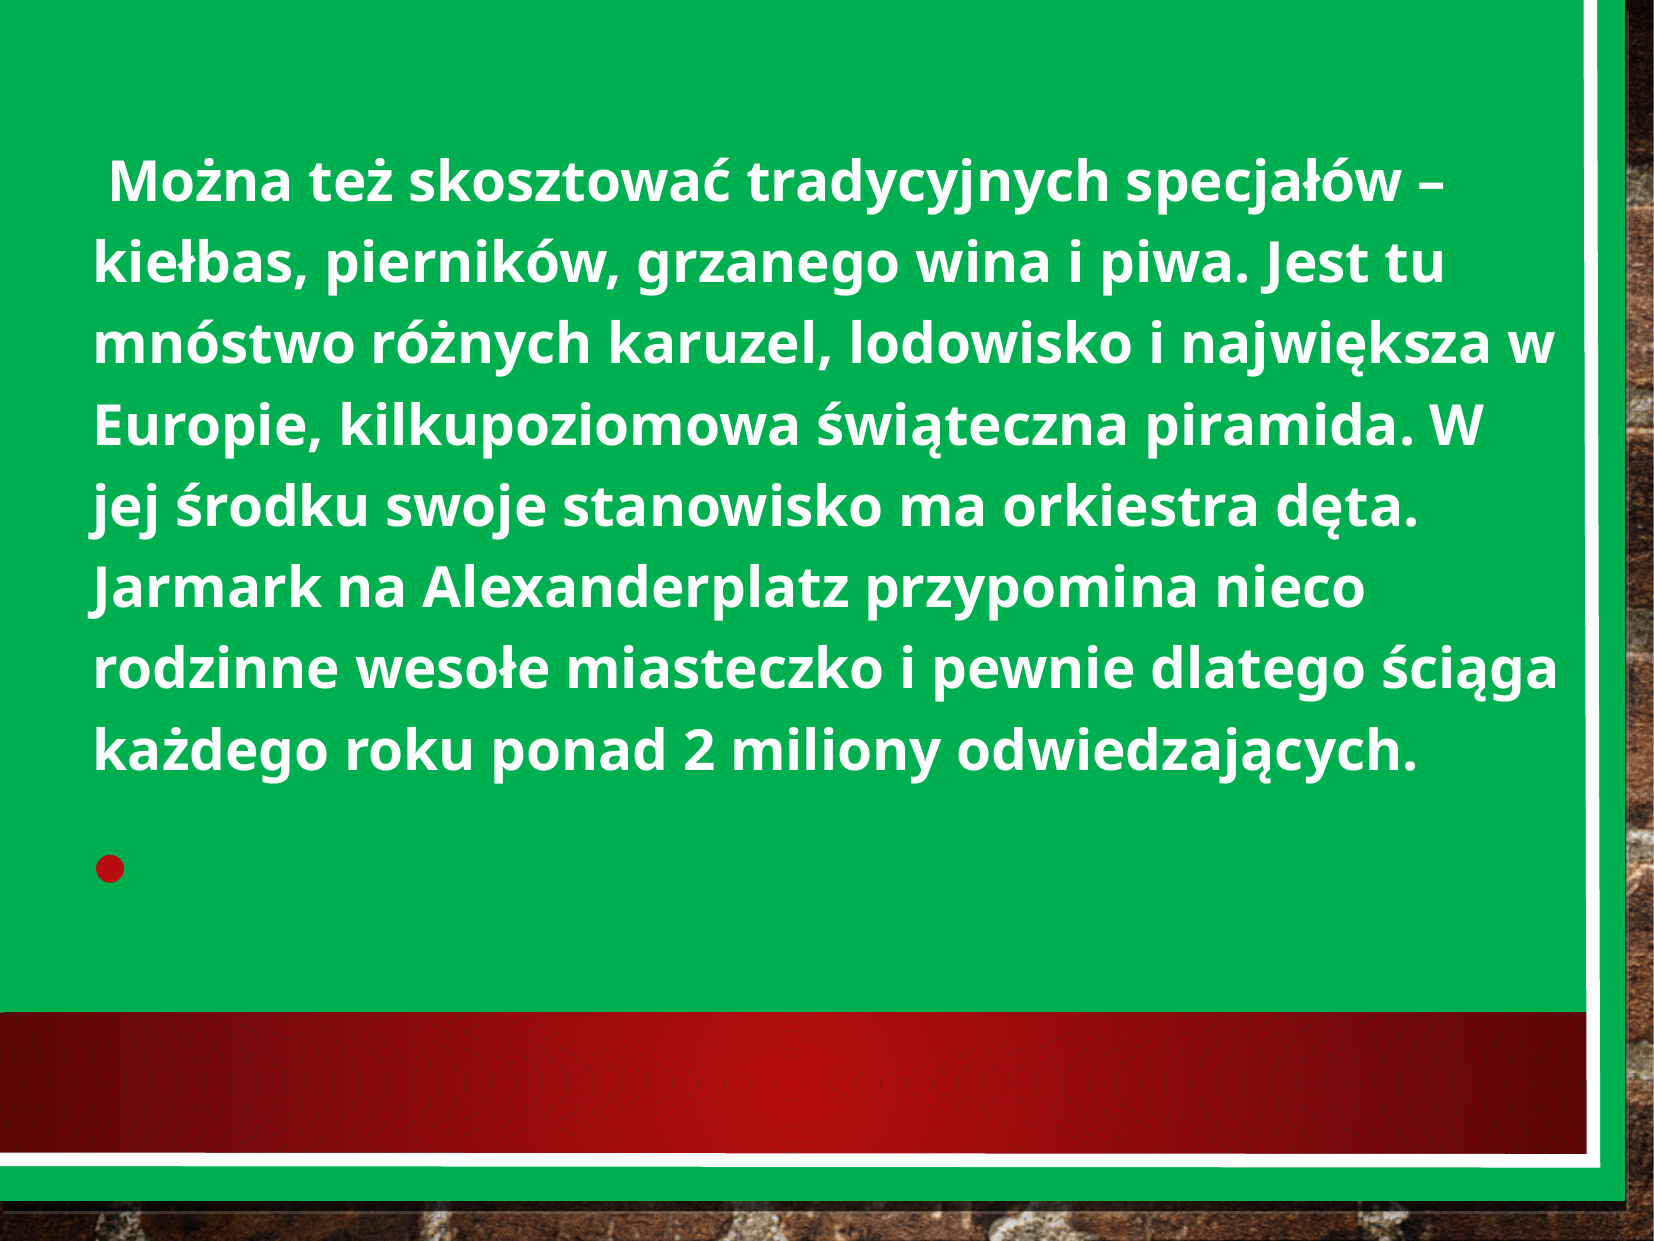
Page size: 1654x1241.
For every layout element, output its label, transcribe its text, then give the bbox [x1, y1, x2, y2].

list Można też skosztować tradycyjnych specjałów – kiełbas, pierników, grzanego wina i piwa. Jest tu mnóstwo różnych karuzel, lodowisko i największa w Europie, kilkupoziomowa świąteczna piramida. W jej środku swoje stanowisko ma orkiestra dęta. Jarmark na Alexanderplatz przypomina nieco rodzinne wesołe miasteczko i pewnie dlatego ściąga każdego roku ponad 2 miliony odwiedzających. [93, 131, 1561, 845]
